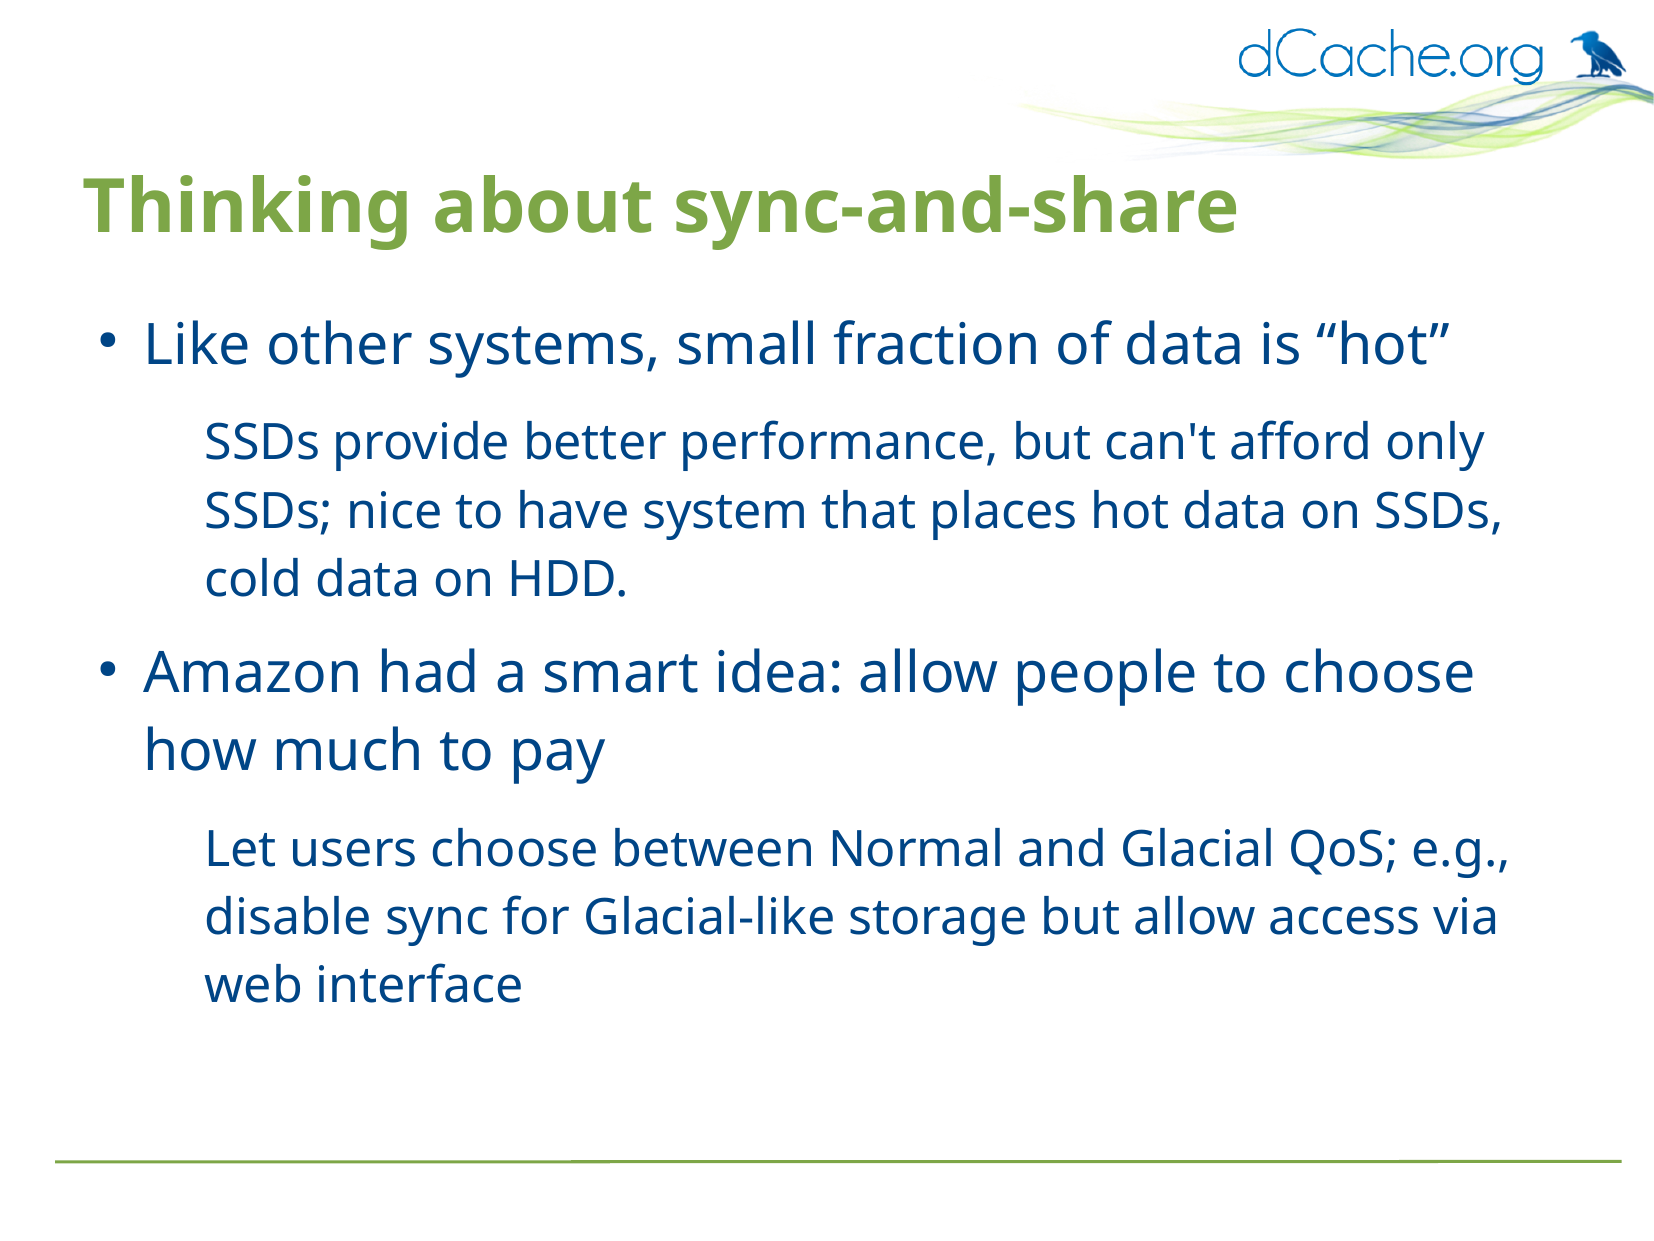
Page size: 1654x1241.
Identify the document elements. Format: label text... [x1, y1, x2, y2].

list Like other systems, small fraction of data is “hot” SSDs provide better performance, but can't afford only SSDs; nice to have system that places hot data on SSDs, cold data on HDD. Amazon had a smart idea: allow people to choose how much to pay Let users choose between Normal and Glacial QoS; e.g., disable sync for Glacial-like storage but allow access via web interface [82, 302, 1571, 1023]
picture [956, 16, 1654, 169]
title Thinking about sync-and-share [82, 155, 1605, 252]
